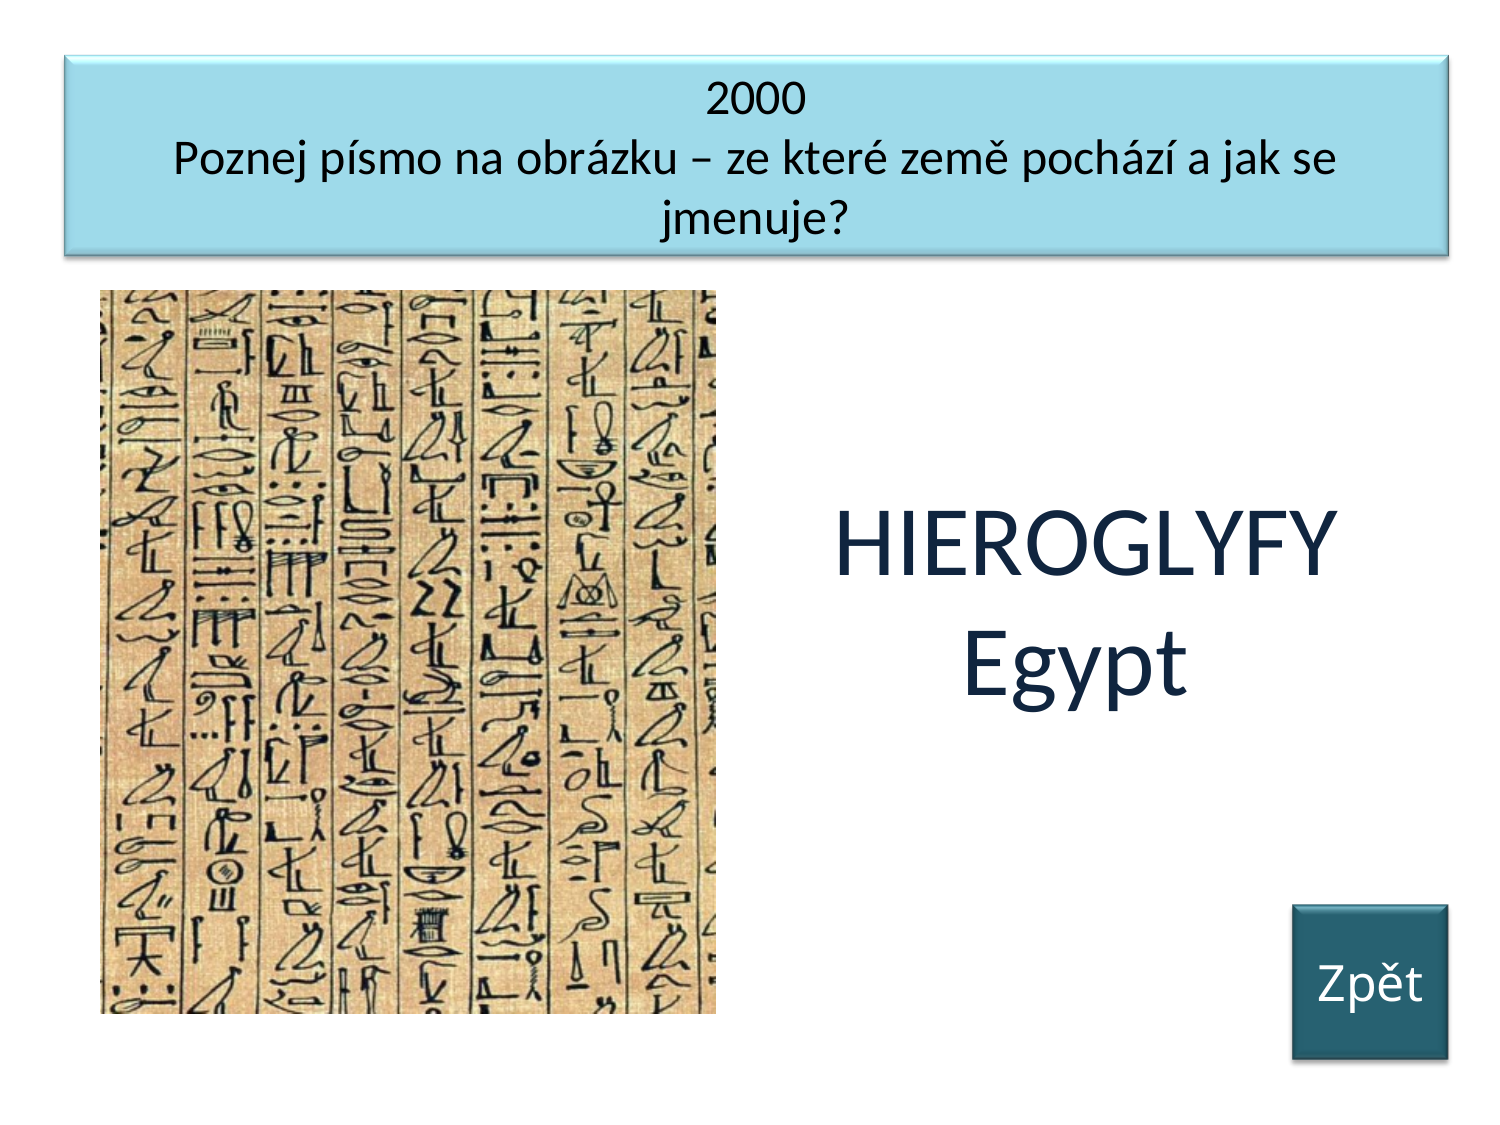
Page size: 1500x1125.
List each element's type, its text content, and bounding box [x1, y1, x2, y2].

text_box Zpět [1293, 904, 1447, 1059]
picture [100, 290, 716, 1014]
text_box HIEROGLYFY Egypt [818, 467, 1354, 724]
picture [55, 45, 1457, 289]
text_box 2000 Poznej písmo na obrázku – ze které země pochází a jak se jmenuje? [64, 54, 1447, 256]
picture [1273, 899, 1466, 1072]
